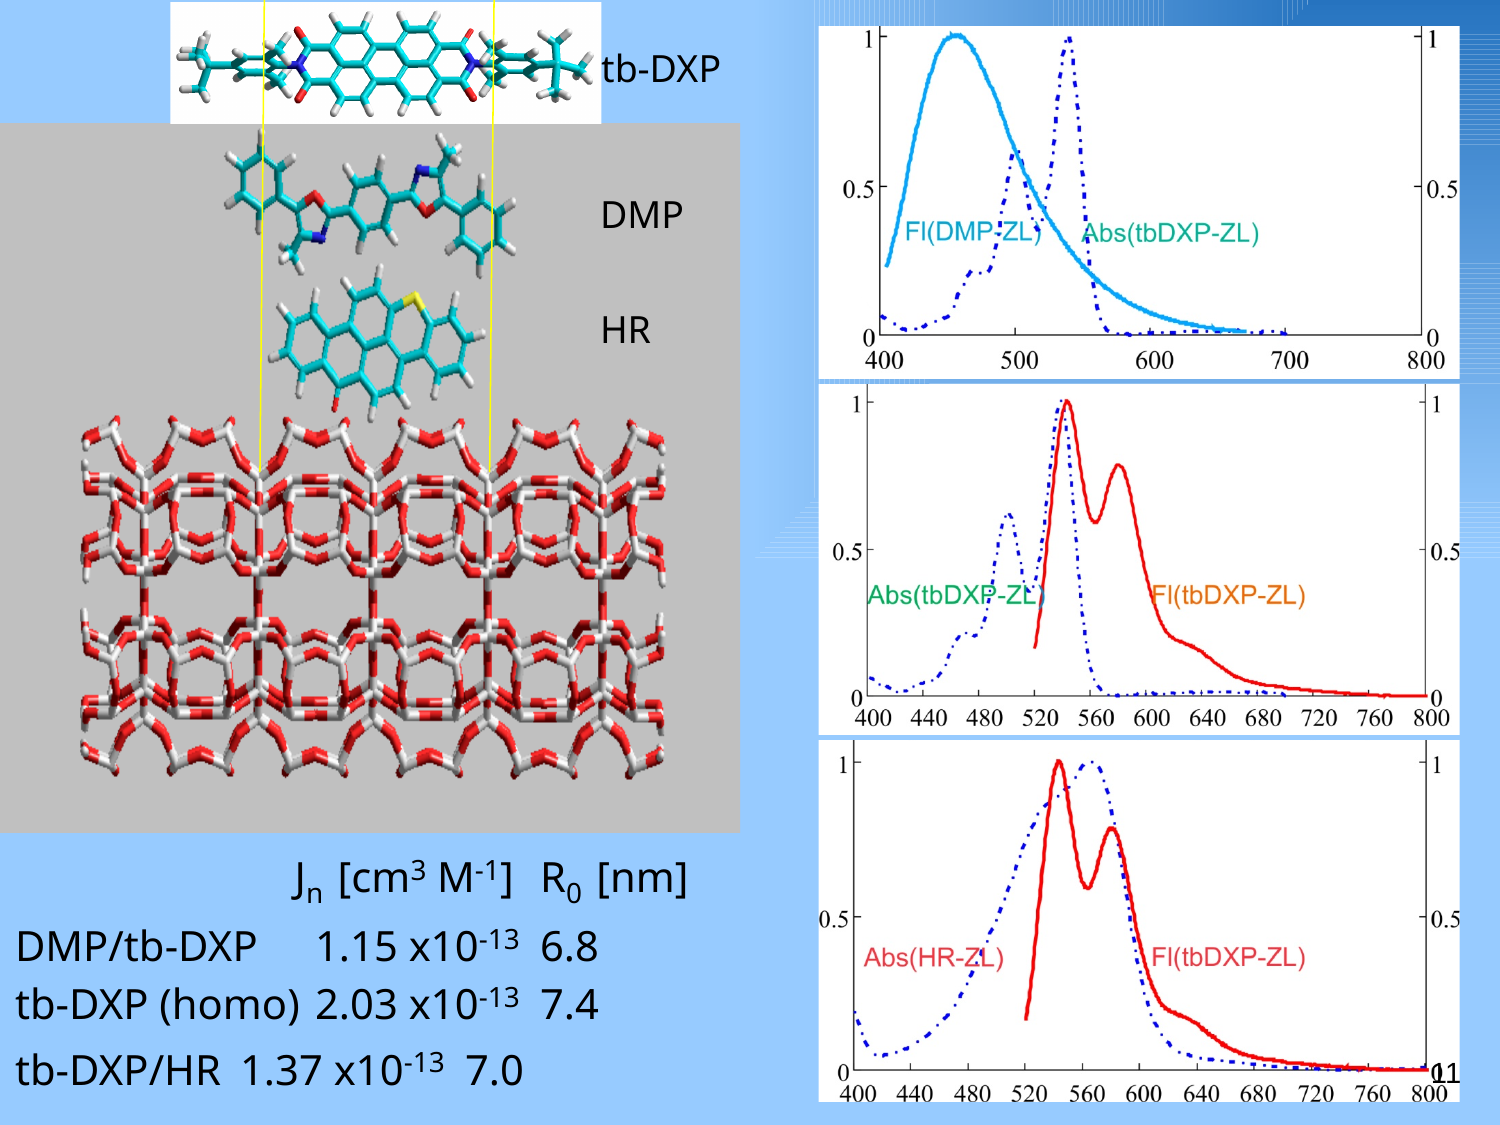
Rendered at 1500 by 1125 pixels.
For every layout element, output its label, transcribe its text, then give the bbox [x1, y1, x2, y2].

text_box [1415, 1046, 1500, 1108]
picture [818, 740, 1460, 1102]
text_box tb-DXP [602, 37, 739, 99]
text_box tb-DXP/HR 1.37 x10-13 7.0 [0, 1036, 818, 1101]
picture [818, 26, 1460, 379]
picture [0, 2, 741, 833]
text_box DMP/tb-DXP 1.15 x10-13 6.8 [0, 912, 695, 970]
text_box tb-DXP (homo) 2.03 x10-13 7.4 [0, 970, 695, 1036]
picture [818, 384, 1460, 735]
text_box Jn [cm3 M-1] R0 [nm] [0, 843, 788, 910]
text_box HR [585, 298, 670, 360]
text_box DMP [585, 183, 700, 245]
